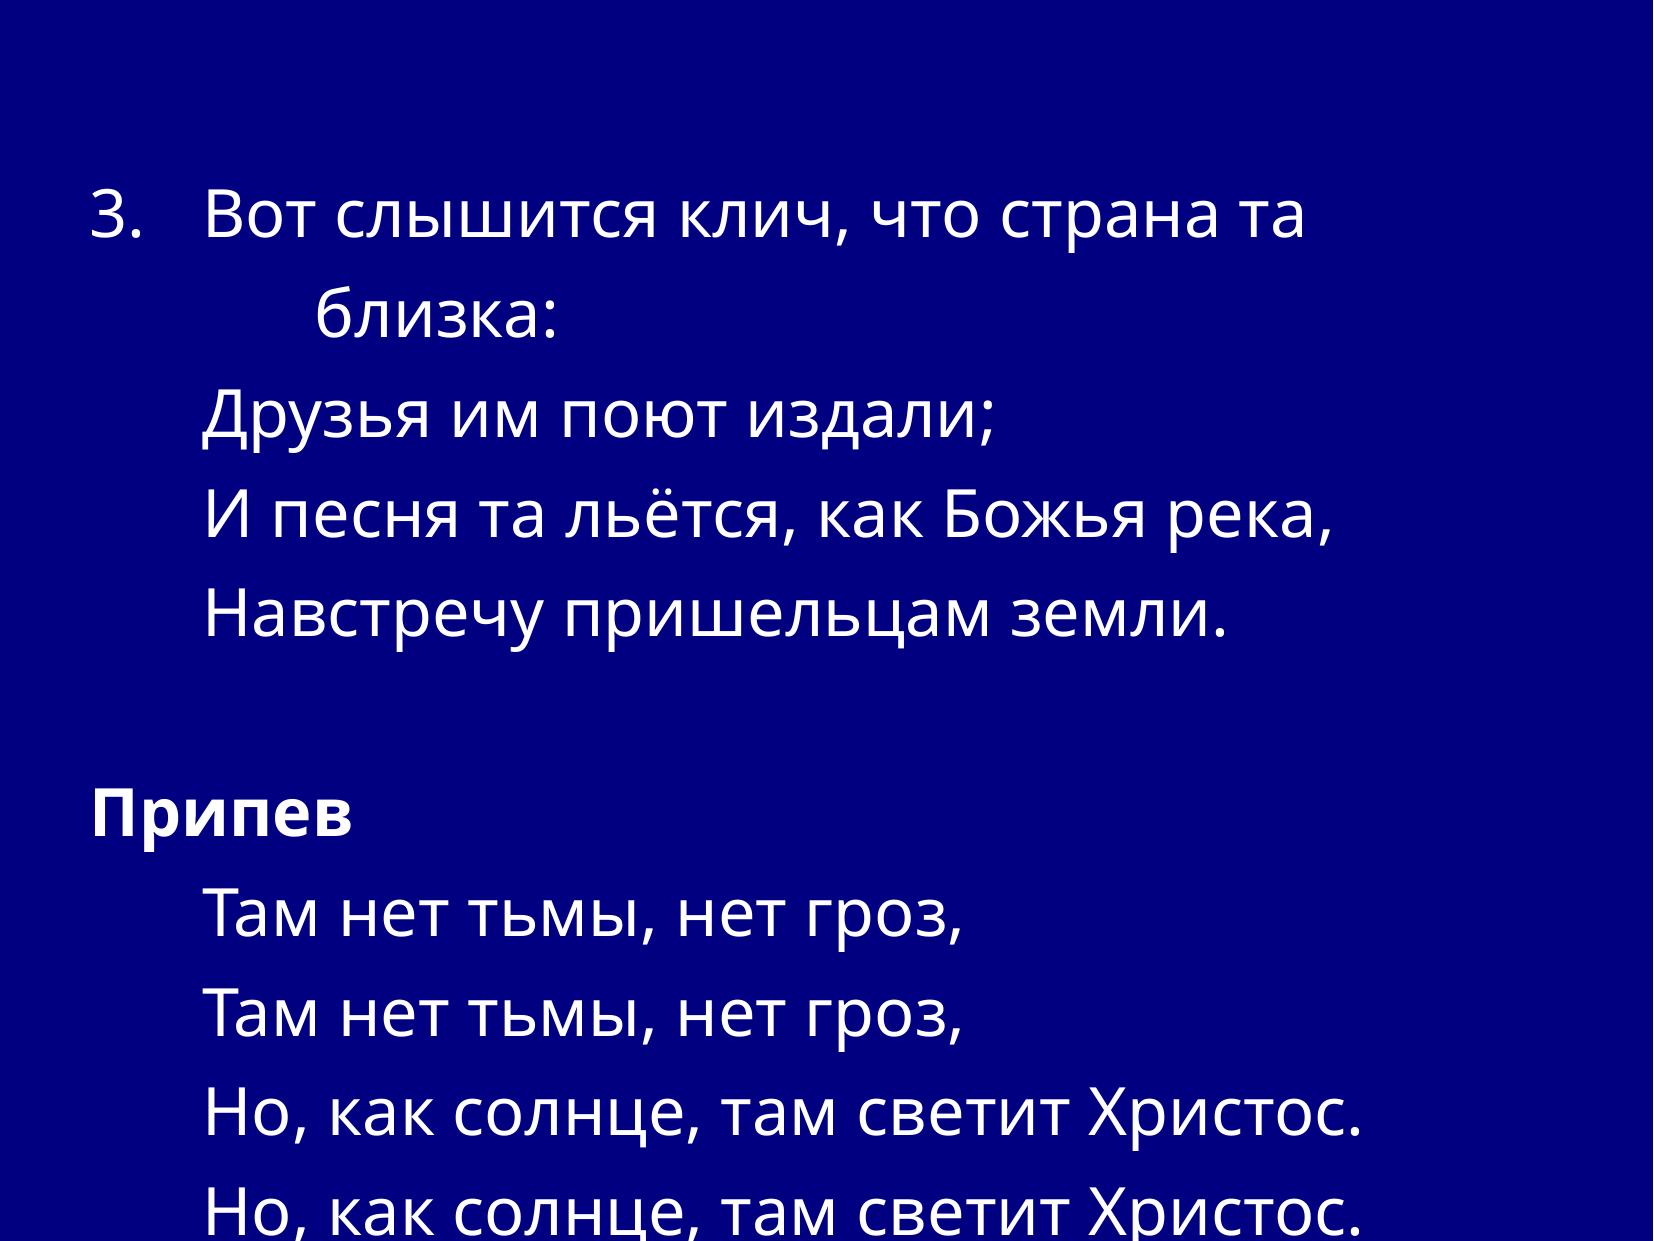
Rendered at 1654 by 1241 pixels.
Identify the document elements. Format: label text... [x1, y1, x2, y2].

text_box 3. Вот слышится клич, что страна та близка: Друзья им поют издали; И песня та льётся, как Божья река, Навстречу пришельцам земли. Припев Там нет тьмы, нет гроз, Там нет тьмы, нет гроз, Но, как солнце, там светит Христос. Но, как солнце, там светит Христос. [75, 150, 1576, 1163]
